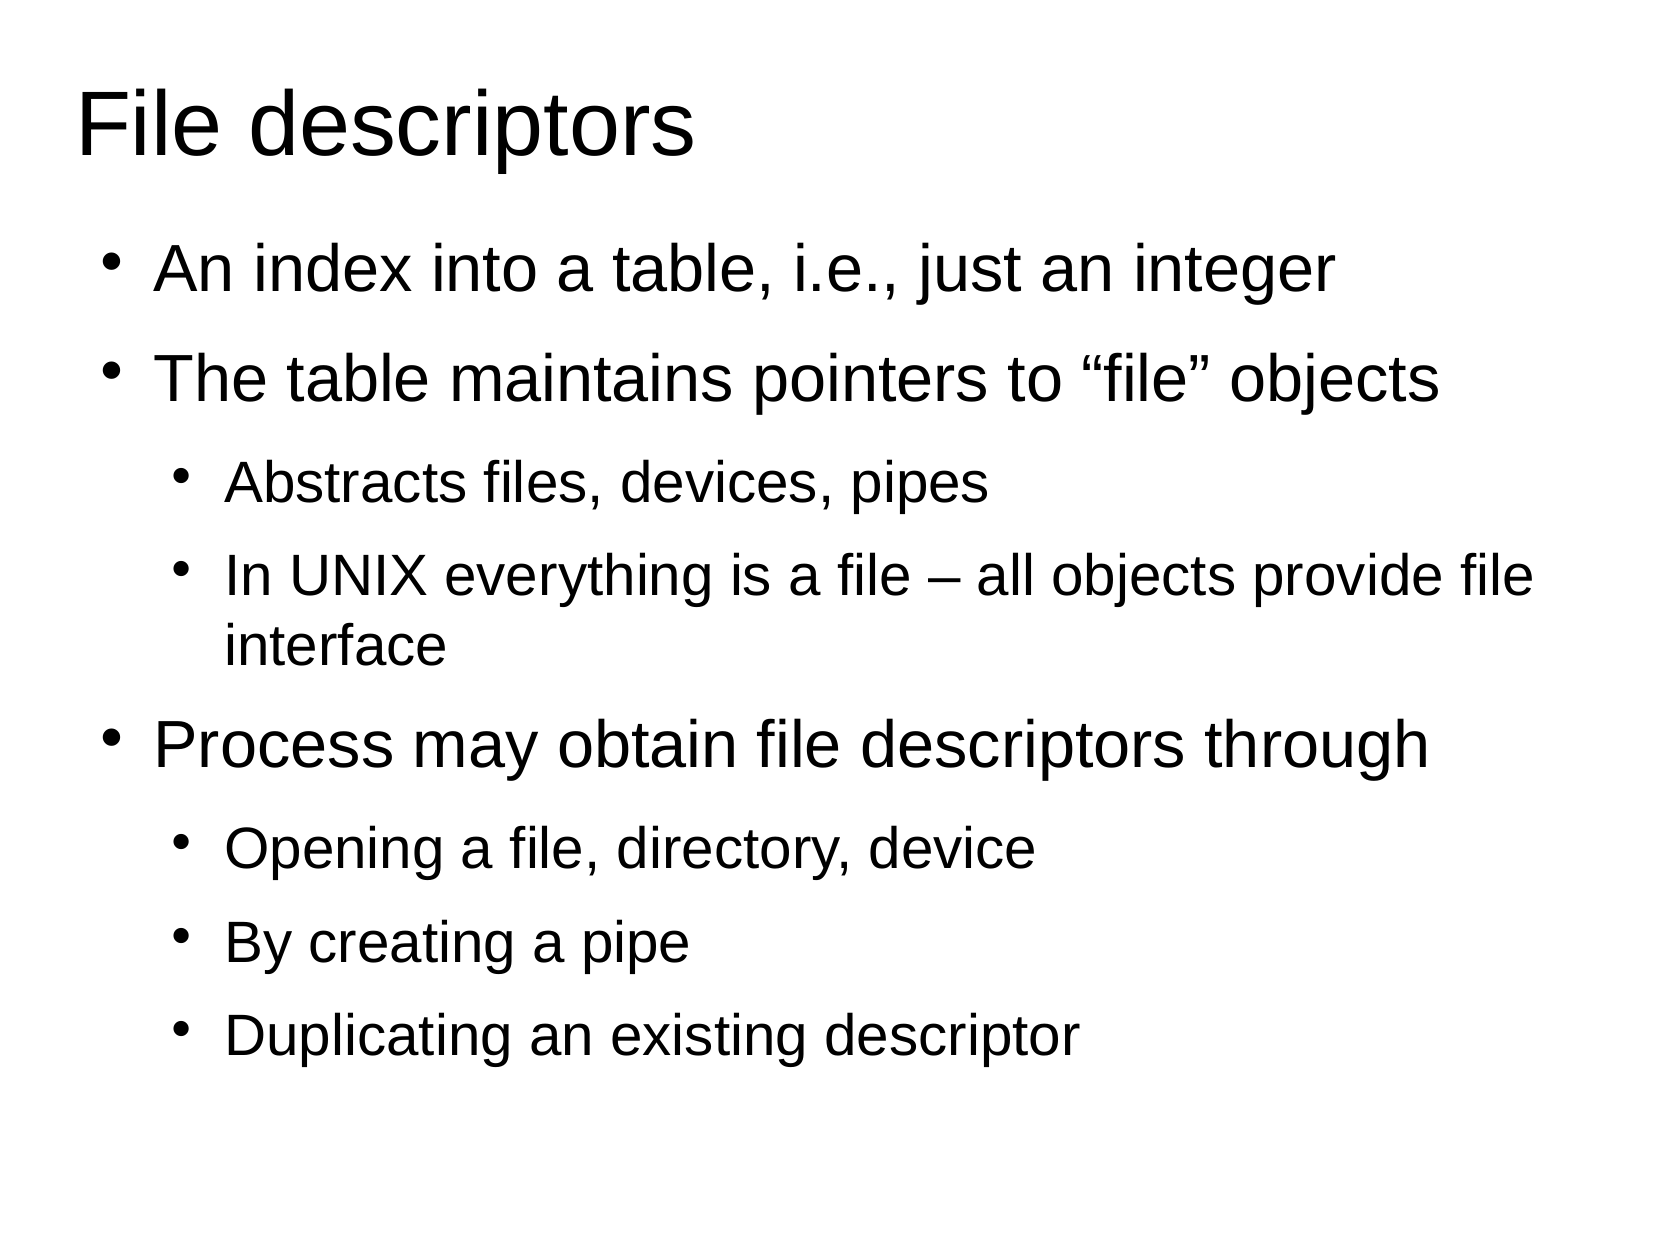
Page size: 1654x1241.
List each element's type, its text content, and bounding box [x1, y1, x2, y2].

title File descriptors [75, 49, 1538, 188]
list An index into a table, i.e., just an integer The table maintains pointers to “file” objects Abstracts files, devices, pipes In UNIX everything is a file – all objects provide file interface Process may obtain file descriptors through Opening a file, directory, device By creating a pipe Duplicating an existing descriptor [82, 225, 1571, 1163]
